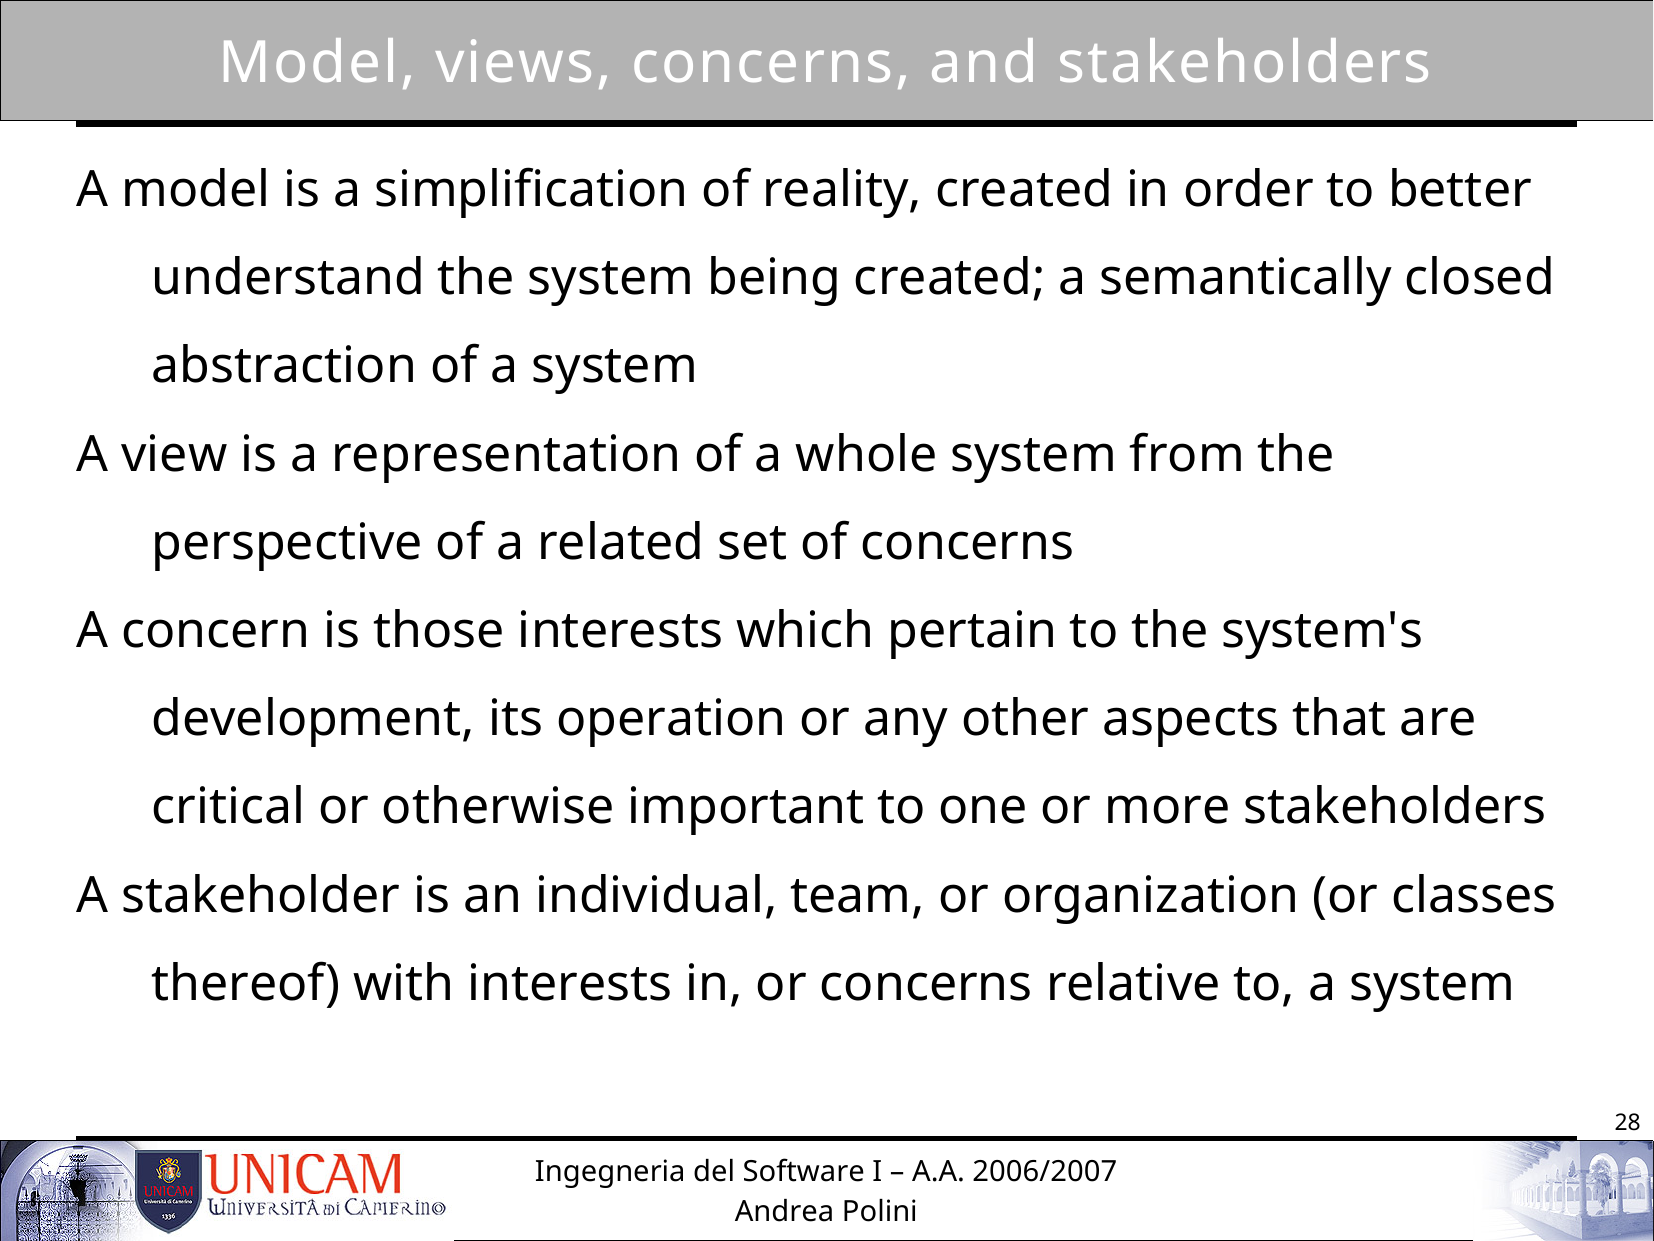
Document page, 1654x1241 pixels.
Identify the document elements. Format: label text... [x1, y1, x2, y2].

title Model, views, concerns, and stakeholders [0, 0, 1653, 121]
picture [1473, 1141, 1654, 1241]
list A model is a simplification of reality, created in order to better understand the system being created; a semantically closed abstraction of a system A view is a representation of a whole system from the perspective of a related set of concerns A concern is those interests which pertain to the system's development, its operation or any other aspects that are critical or otherwise important to one or more stakeholders A stakeholder is an individual, team, or organization (or classes thereof) with interests in, or concerns relative to, a system [76, 152, 1577, 956]
picture [0, 1141, 454, 1241]
